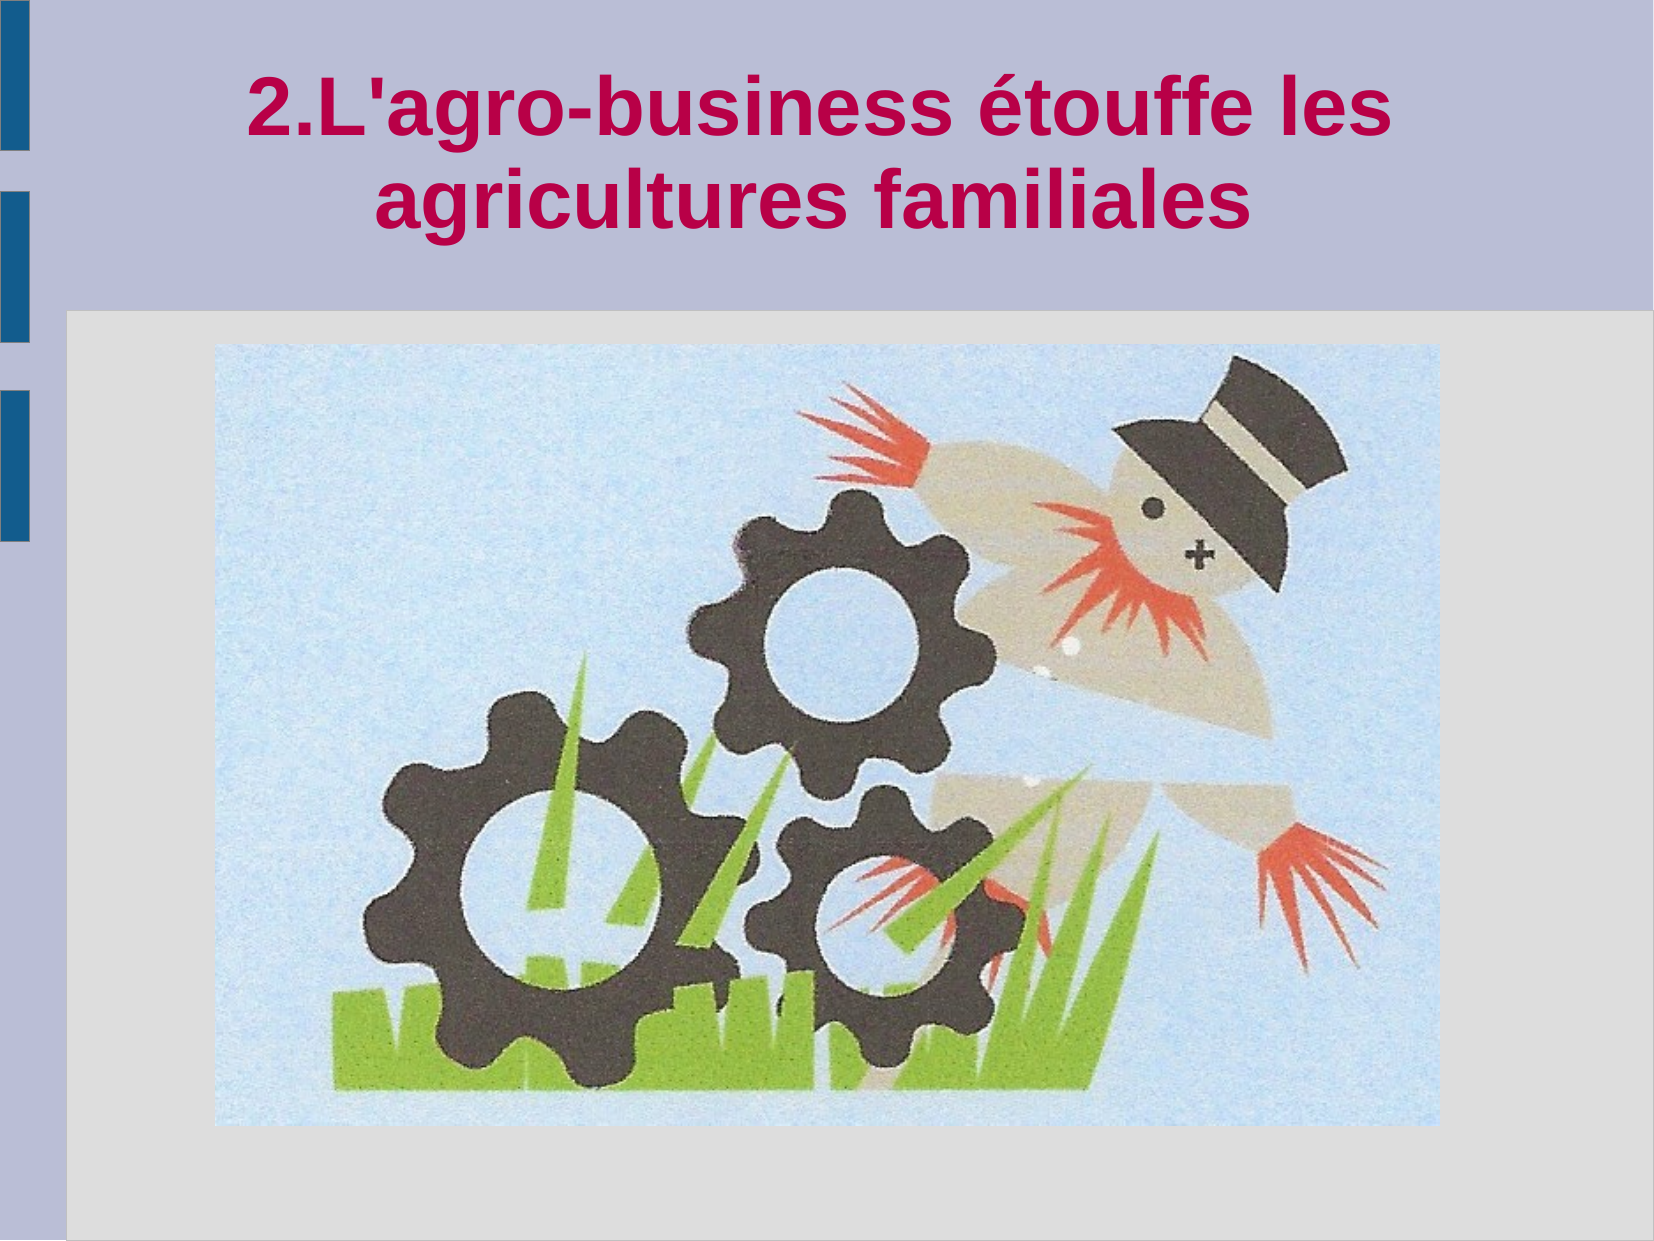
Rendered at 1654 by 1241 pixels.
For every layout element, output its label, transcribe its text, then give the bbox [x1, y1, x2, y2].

picture [215, 344, 1440, 1126]
title 2.L'agro-business étouffe les agricultures familiales [70, 49, 1571, 257]
